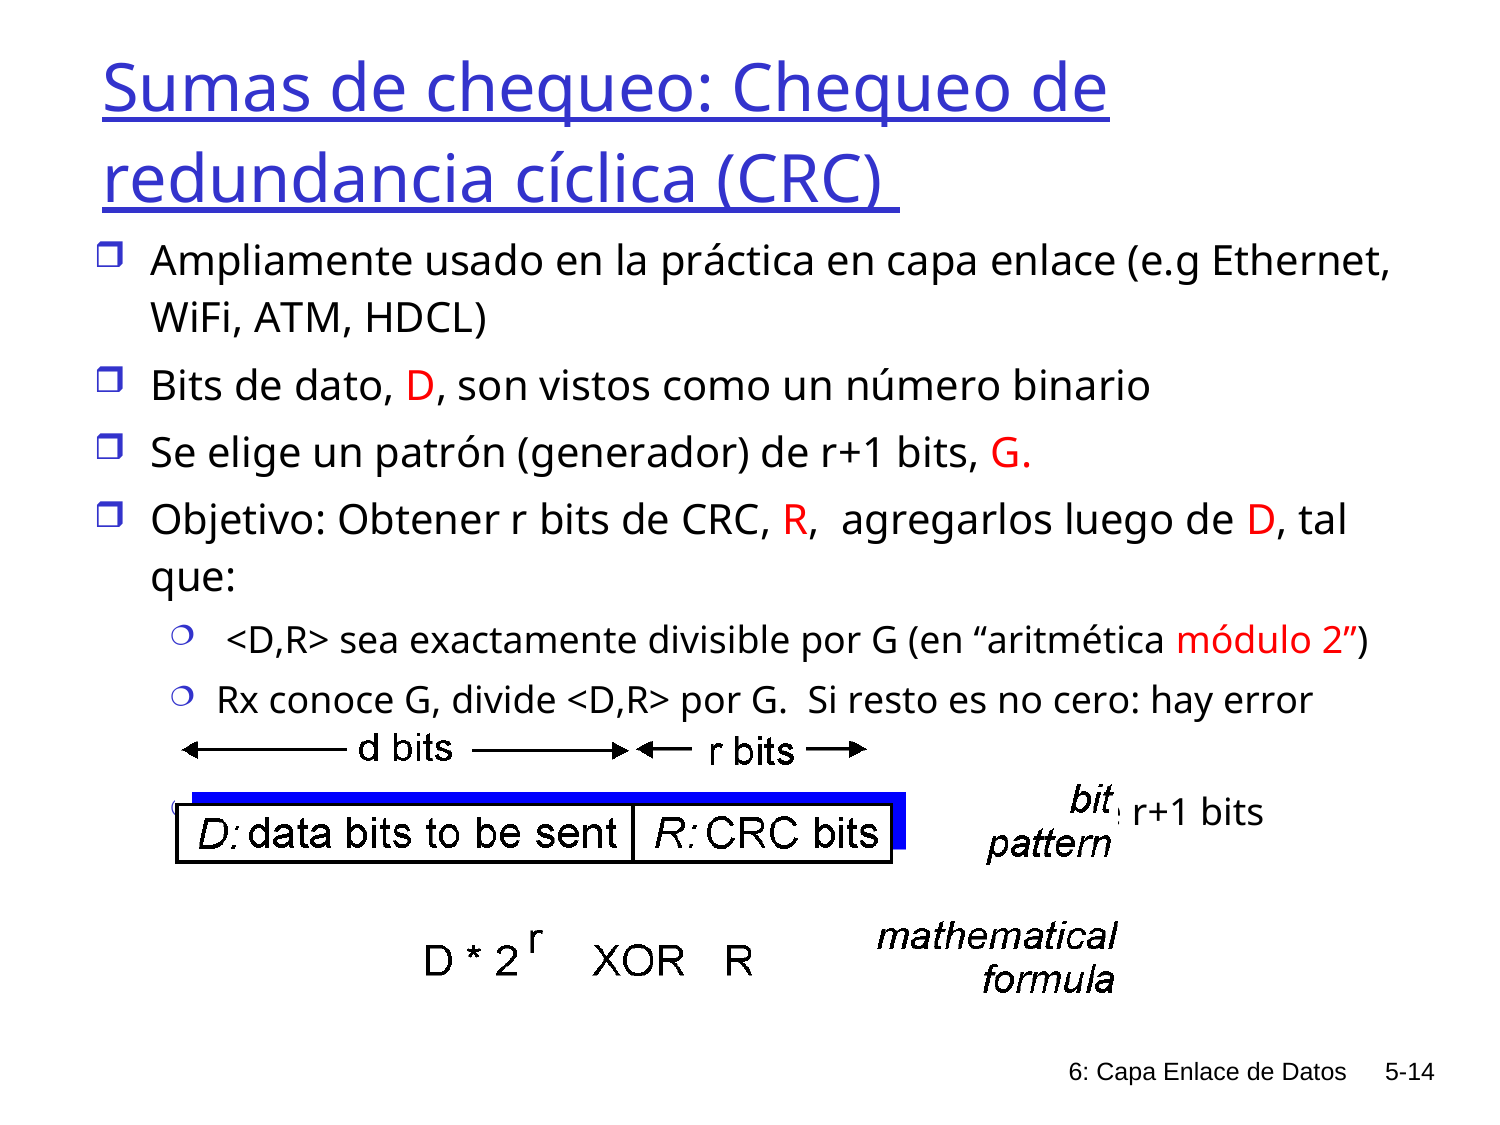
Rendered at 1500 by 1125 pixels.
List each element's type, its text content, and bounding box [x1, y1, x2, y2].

picture [175, 733, 1118, 994]
list Ampliamente usado en la práctica en capa enlace (e.g Ethernet, WiFi, ATM, HDCL) Bits de dato, D, son vistos como un número binario Se elige un patrón (generador) de r+1 bits, G. Objetivo: Obtener r bits de CRC, R, agregarlos luego de D, tal que: <D,R> sea exactamente divisible por G (en “aritmética módulo 2”) Rx conoce G, divide <D,R> por G. Si resto es no cero: hay error detectado! Puede detectar secuencias de errores menores que r+1 bits [79, 223, 1439, 718]
title Sumas de chequeo: Chequeo de redundancia cíclica (CRC) [87, 37, 1438, 223]
